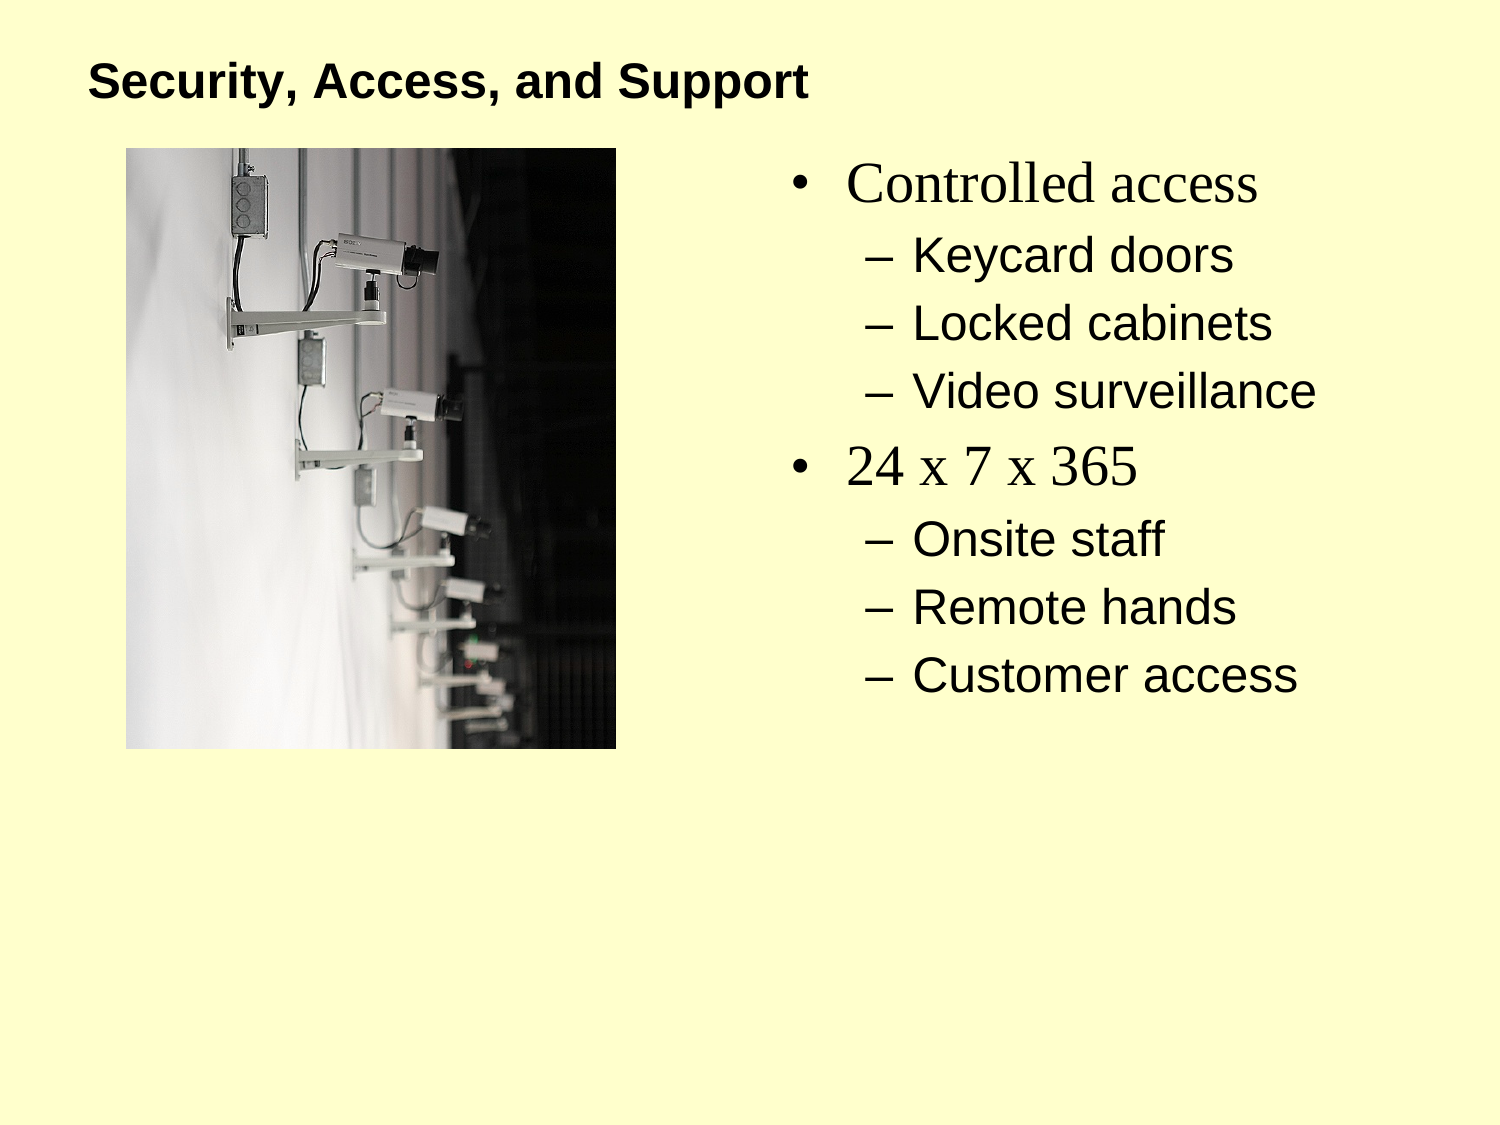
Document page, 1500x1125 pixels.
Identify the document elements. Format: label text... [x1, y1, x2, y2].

picture [126, 148, 616, 749]
list Controlled access Keycard doors Locked cabinets Video surveillance 24 x 7 x 365 Onsite staff Remote hands Customer access [790, 149, 1461, 878]
title Security, Access, and Support [87, 37, 1500, 126]
